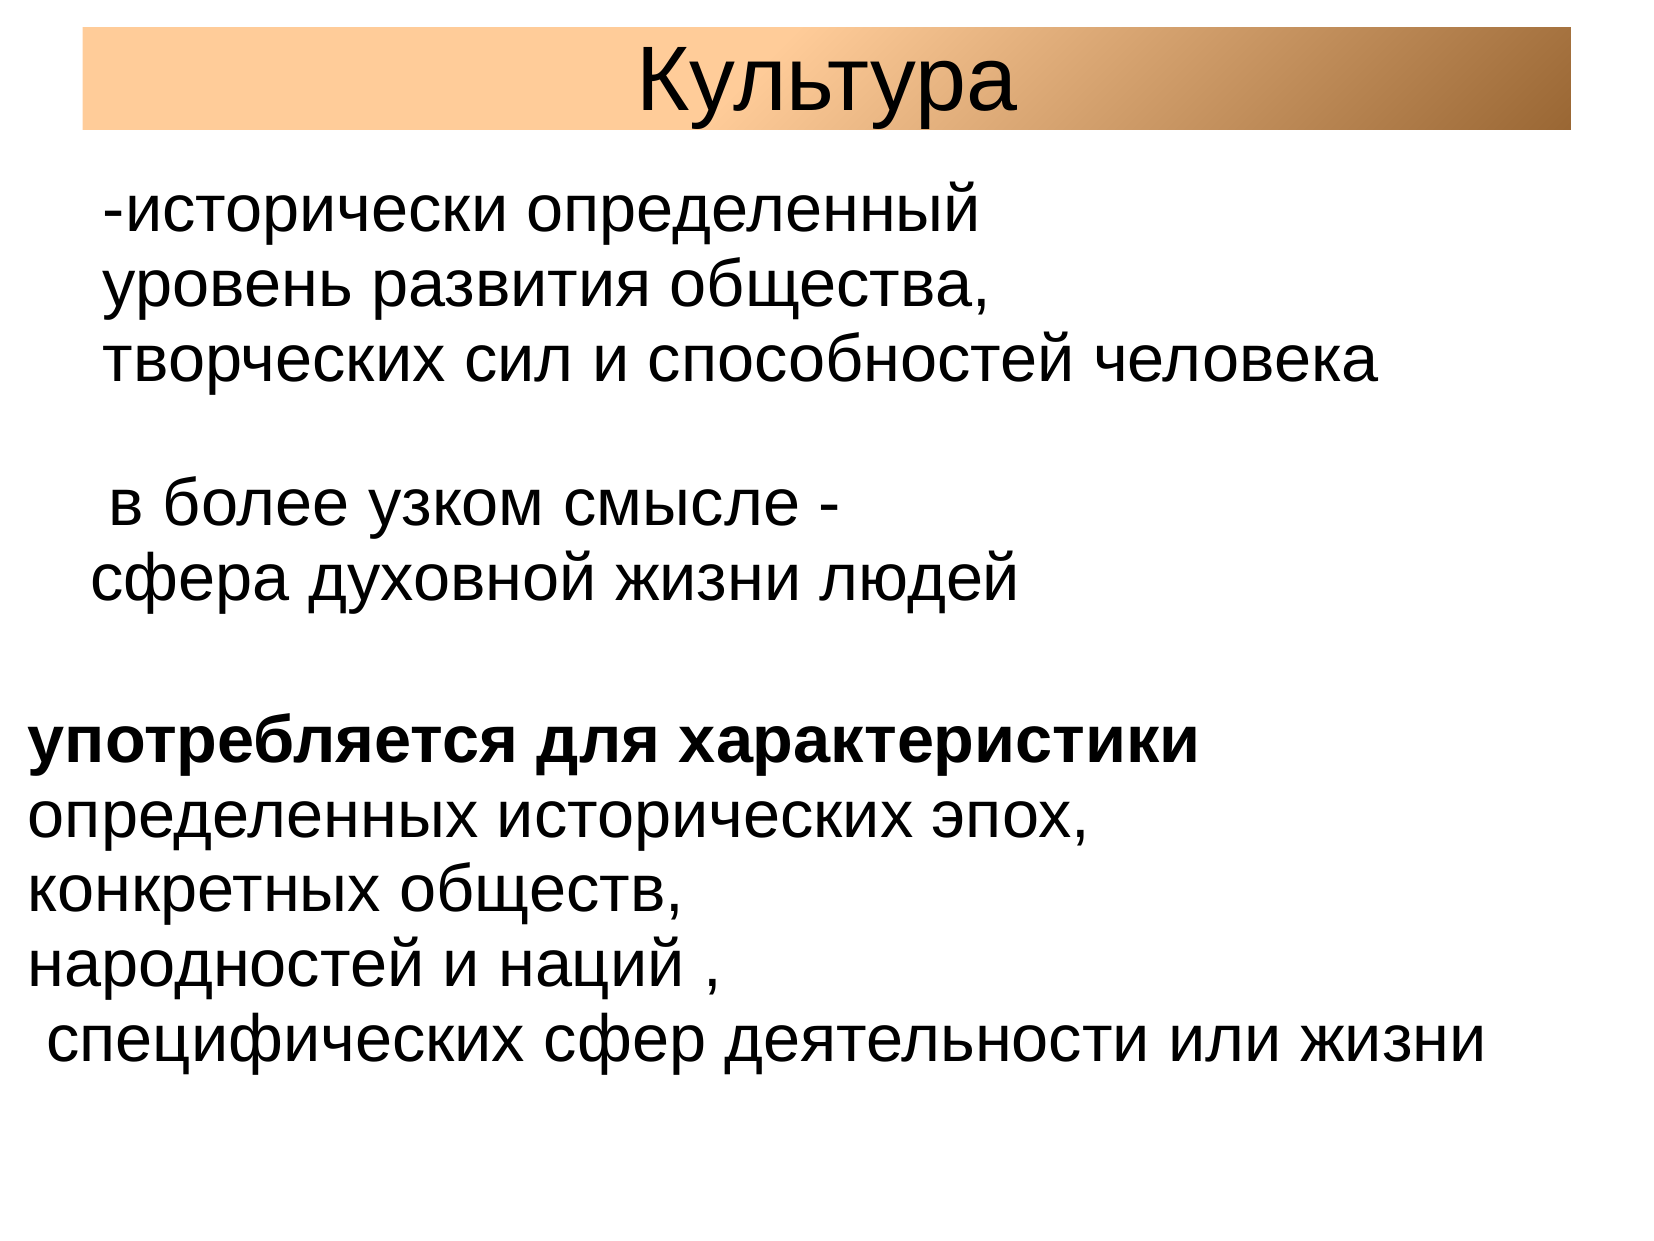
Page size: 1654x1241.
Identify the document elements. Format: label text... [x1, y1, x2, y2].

text_box употребляется для характеристики определенных исторических эпох, конкретных обществ, народностей и наций , специфических сфер деятельности или жизни [27, 701, 1521, 1076]
title Культура [82, 27, 1571, 130]
text_box -исторически определенный уровень развития общества, творческих сил и способностей человека [88, 163, 1416, 403]
text_box в более узком смысле - сфера духовной жизни людей [90, 464, 1092, 615]
